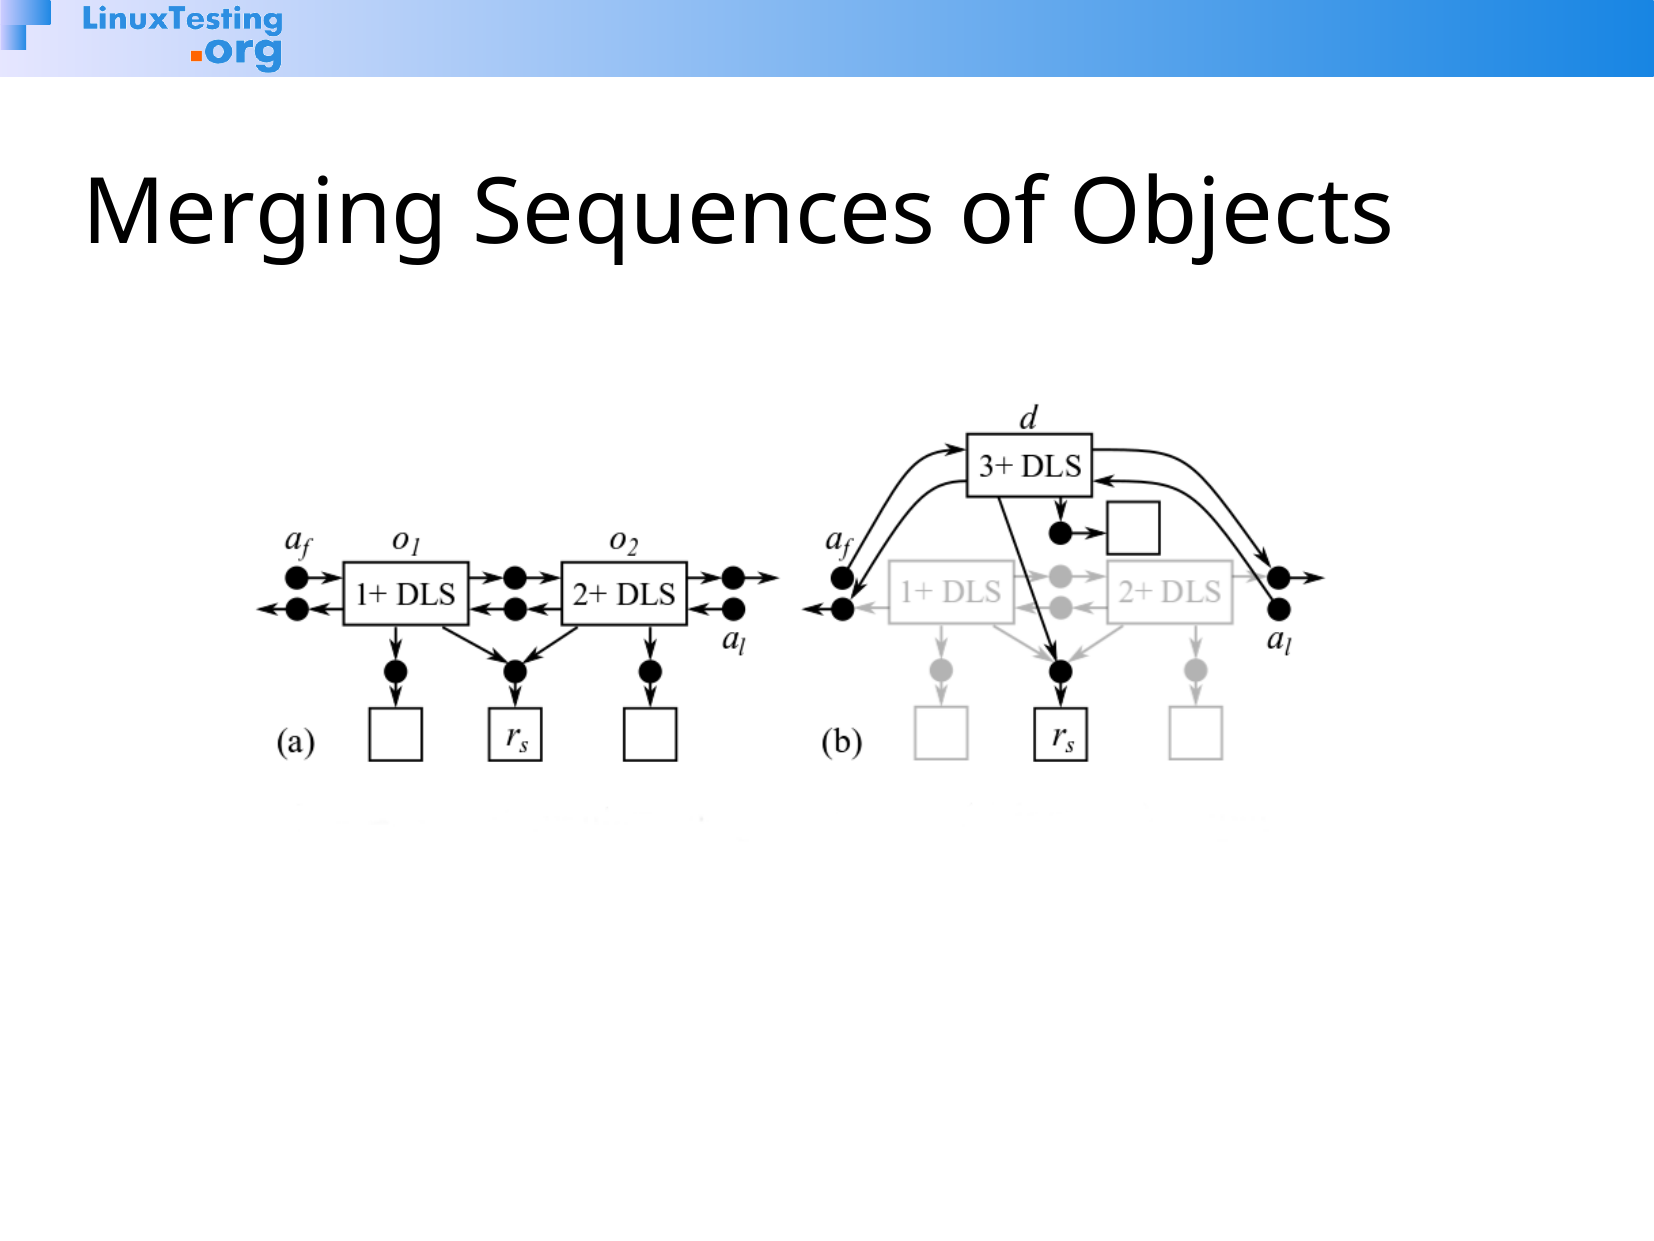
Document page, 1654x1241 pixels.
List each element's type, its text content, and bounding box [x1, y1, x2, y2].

picture [240, 395, 1339, 868]
picture [83, 5, 282, 73]
title Merging Sequences of Objects [82, 76, 1571, 336]
